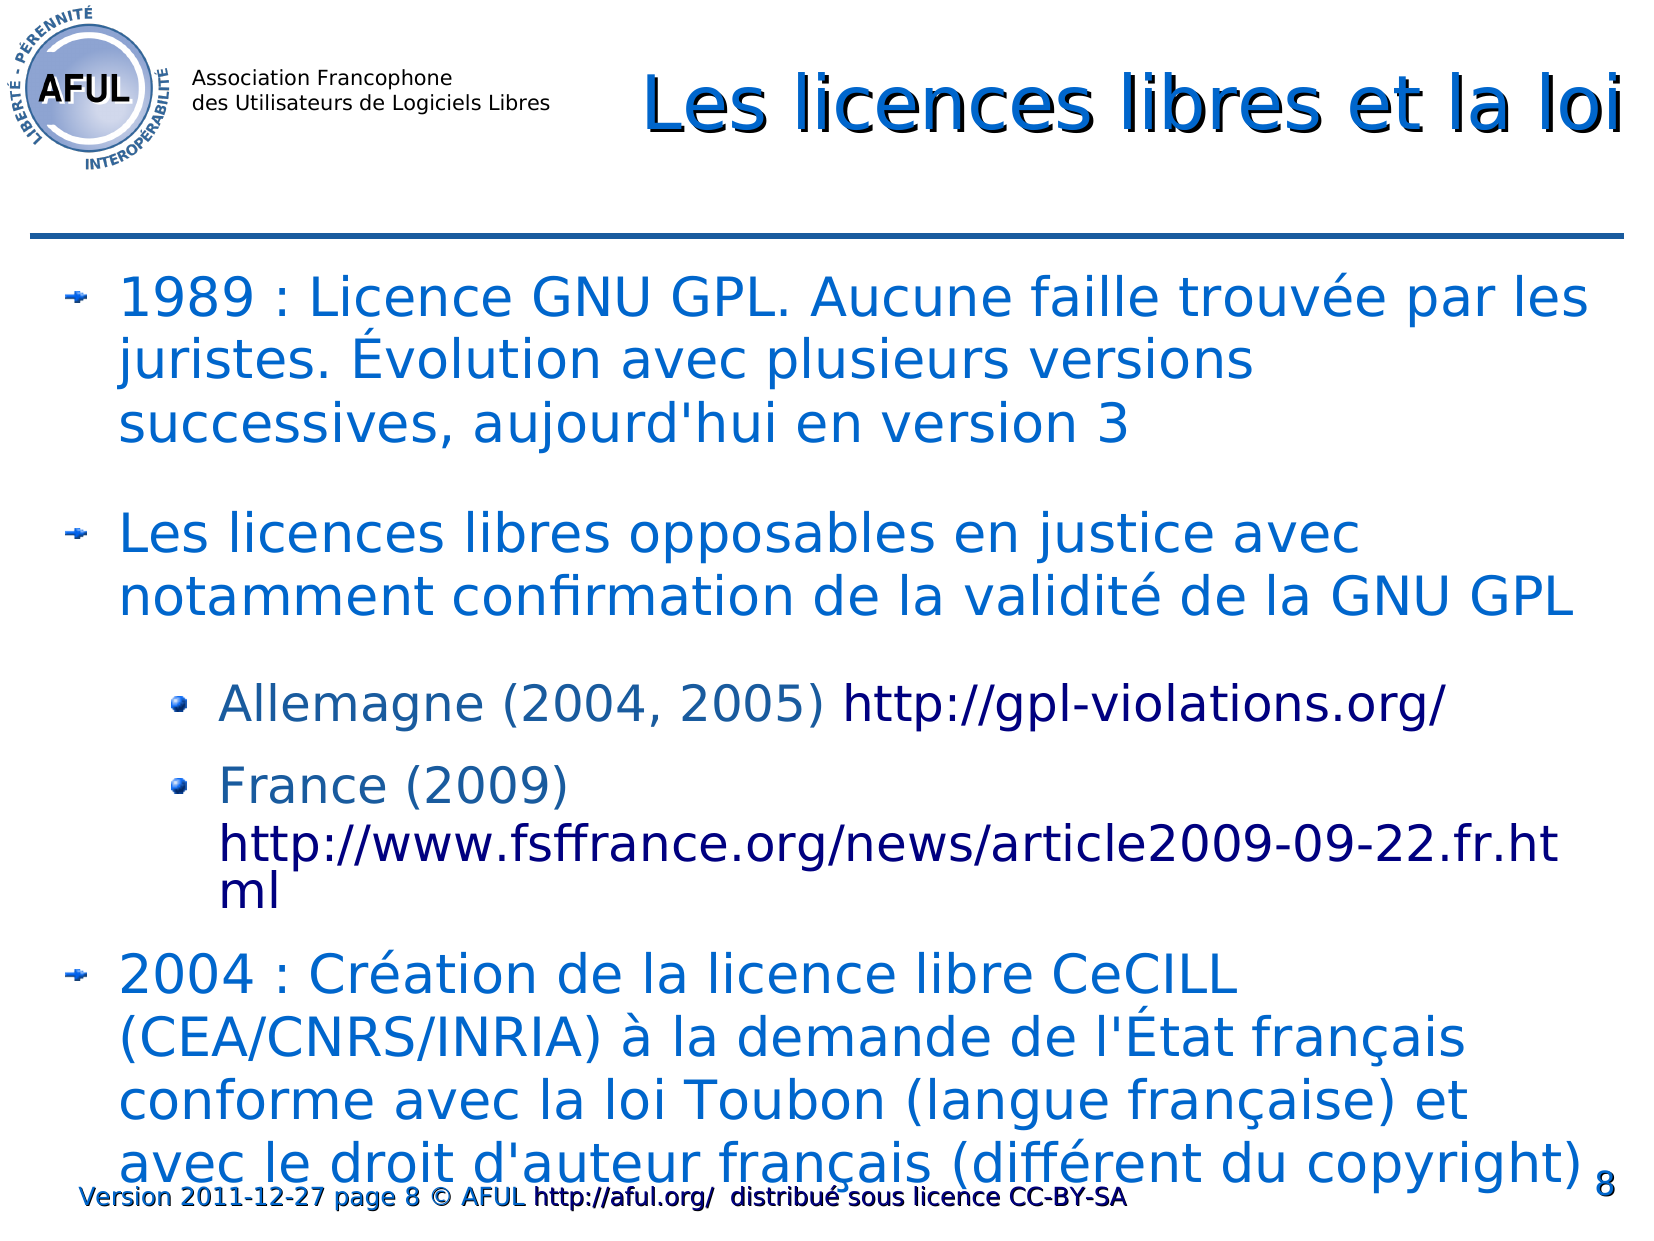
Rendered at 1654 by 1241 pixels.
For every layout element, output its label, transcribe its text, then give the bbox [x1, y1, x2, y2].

list 1989 : Licence GNU GPL. Aucune faille trouvée par les juristes. Évolution avec plusieurs versions successives, aujourd'hui en version 3 Les licences libres opposables en justice avec notamment confirmation de la validité de la GNU GPL Allemagne (2004, 2005) http://gpl-violations.org/ France (2009) http://www.fsffrance.org/news/article2009-09-22.fr.html 2004 : Création de la licence libre CeCILL (CEA/CNRS/INRIA) à la demande de l'État français conforme avec la loi Toubon (langue française) et avec le droit d'auteur français (différent du copyright) [47, 265, 1595, 1211]
title Les licences libres et la loi [501, 0, 1625, 207]
picture [0, 0, 178, 178]
